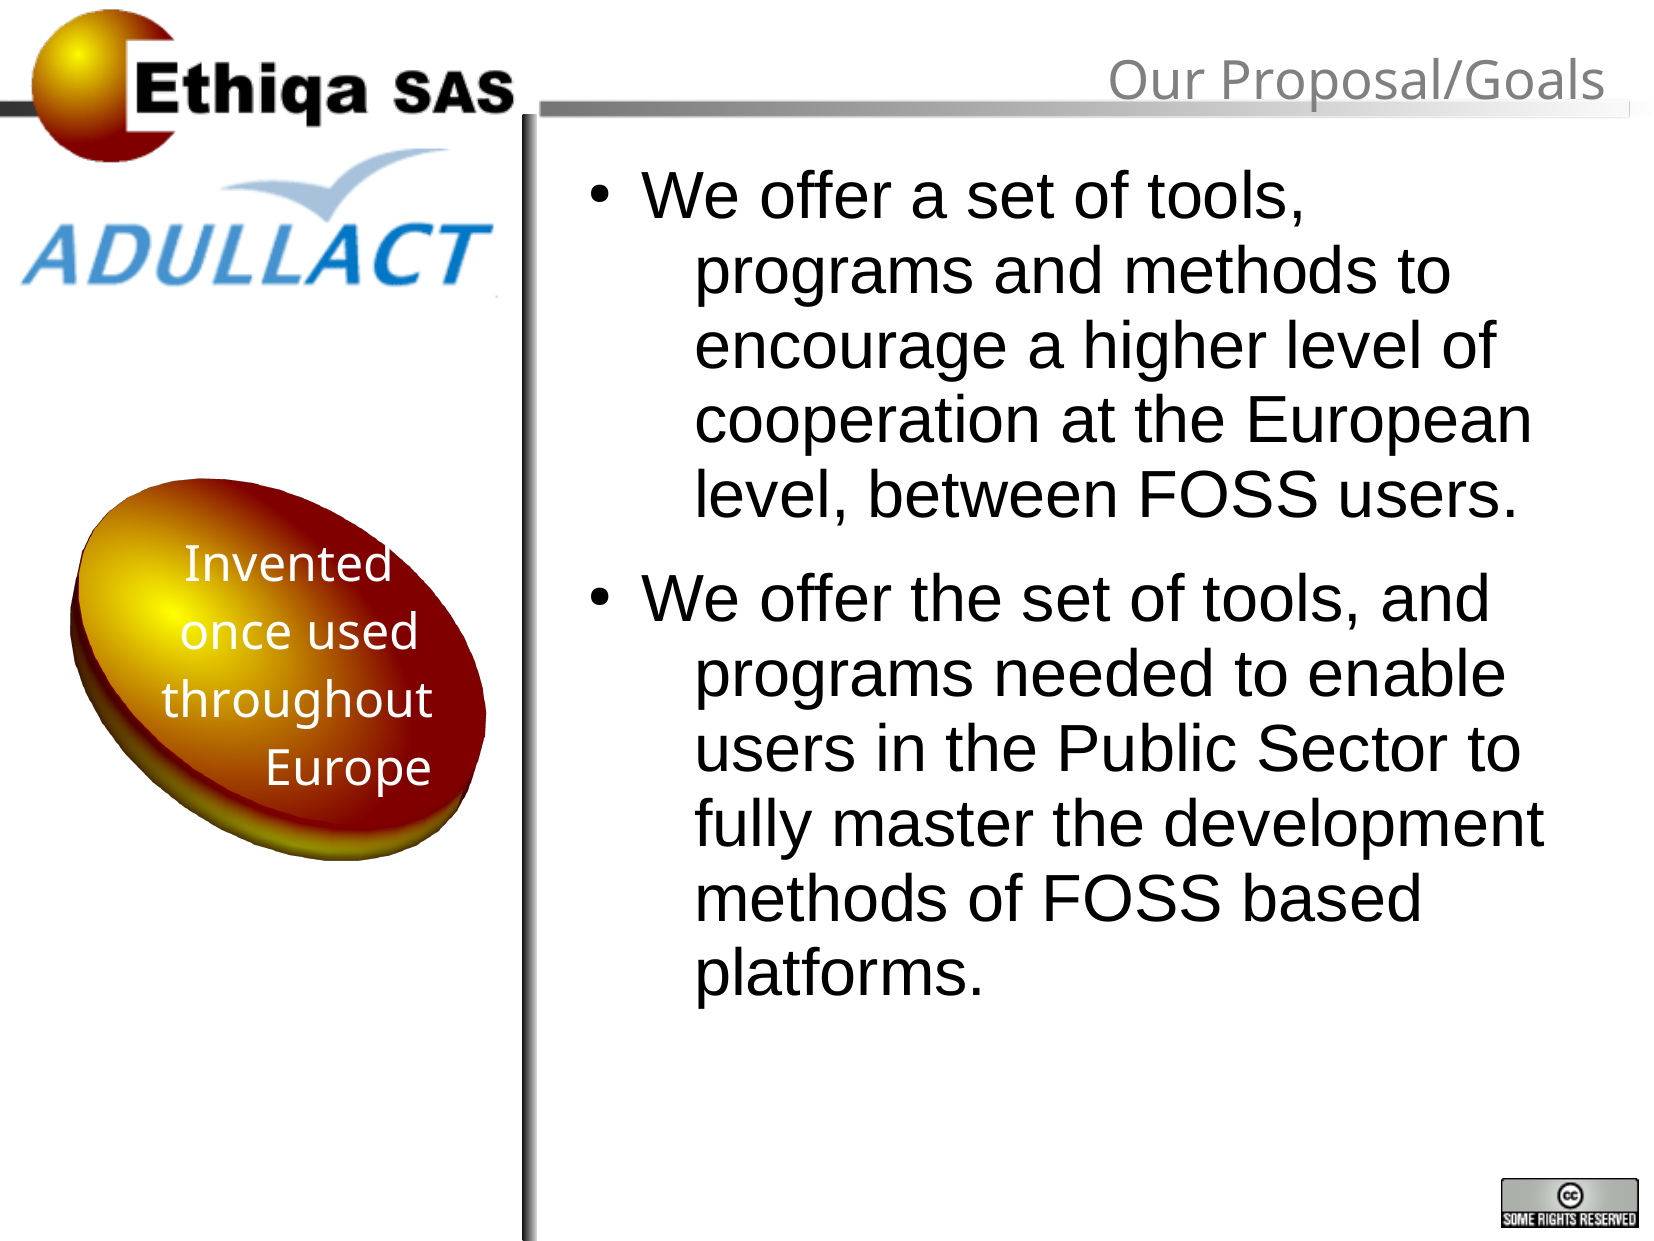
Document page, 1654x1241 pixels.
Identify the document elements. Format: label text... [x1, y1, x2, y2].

picture [1501, 1178, 1639, 1228]
picture [0, 5, 1654, 298]
text_box Invented once used throughout Europe [84, 527, 434, 810]
title Our Proposal/Goals [353, 20, 1608, 136]
list We offer a set of tools, programs and methods to encourage a higher level of cooperation at the European level, between FOSS users. We offer the set of tools, and programs needed to enable users in the Public Sector to fully master the development methods of FOSS based platforms. [552, 158, 1593, 1171]
